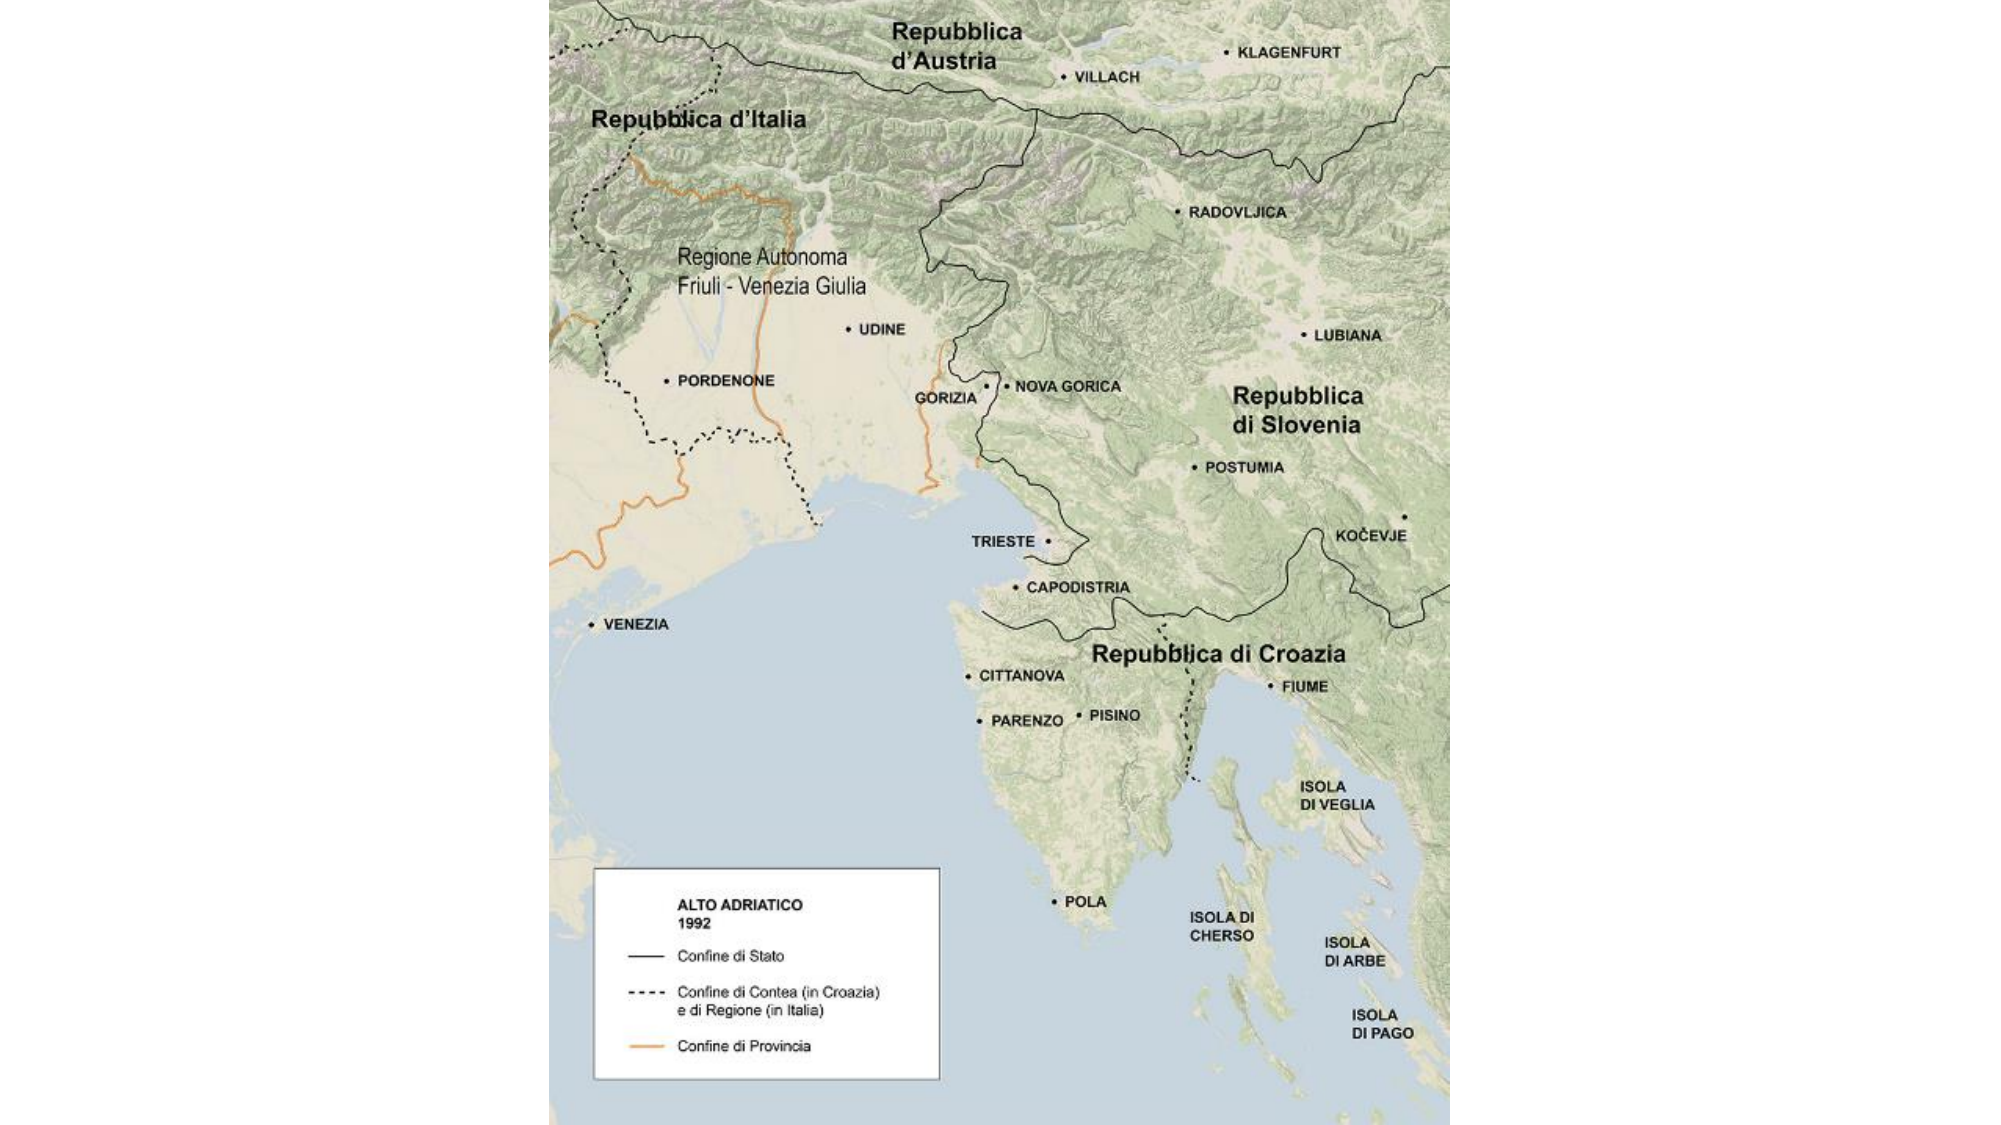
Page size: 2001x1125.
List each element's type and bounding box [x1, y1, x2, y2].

picture [549, 0, 1450, 1125]
